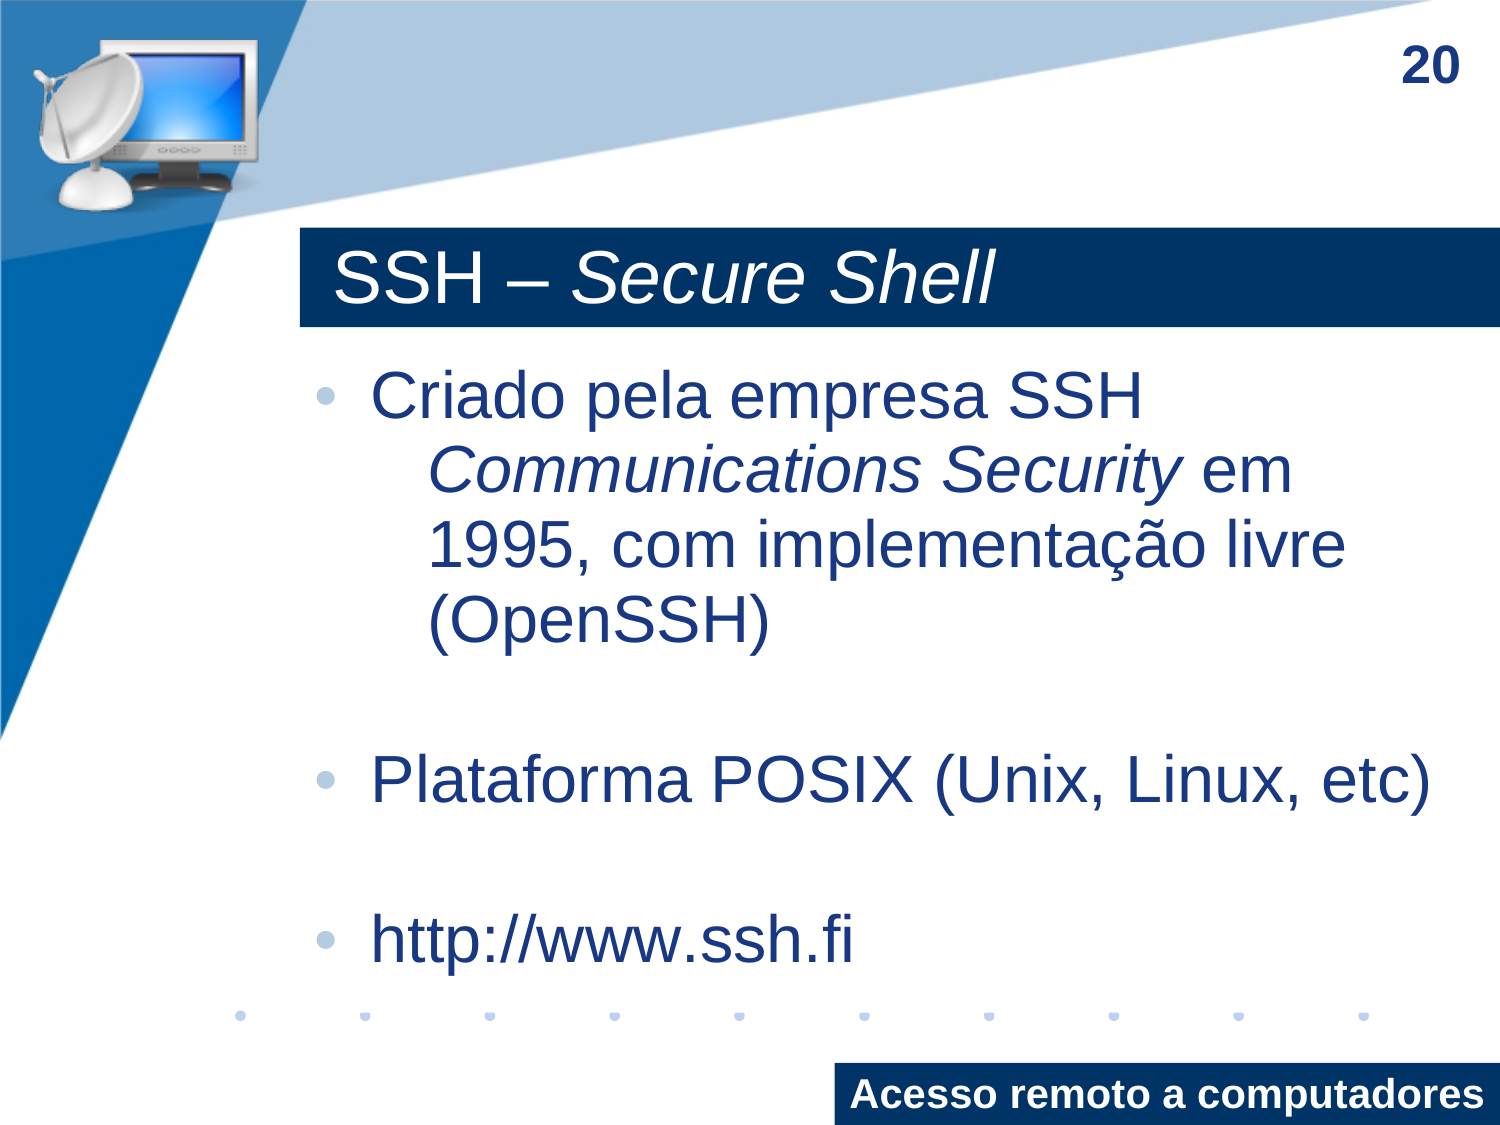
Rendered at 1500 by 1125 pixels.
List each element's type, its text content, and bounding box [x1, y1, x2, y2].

picture [0, 0, 1500, 842]
list Criado pela empresa SSH Communications Security em 1995, com implementação livre (OpenSSH) Plataforma POSIX (Unix, Linux, etc) http://www.ssh.fi [299, 350, 1477, 1013]
title SSH – Secure Shell [299, 227, 1500, 328]
